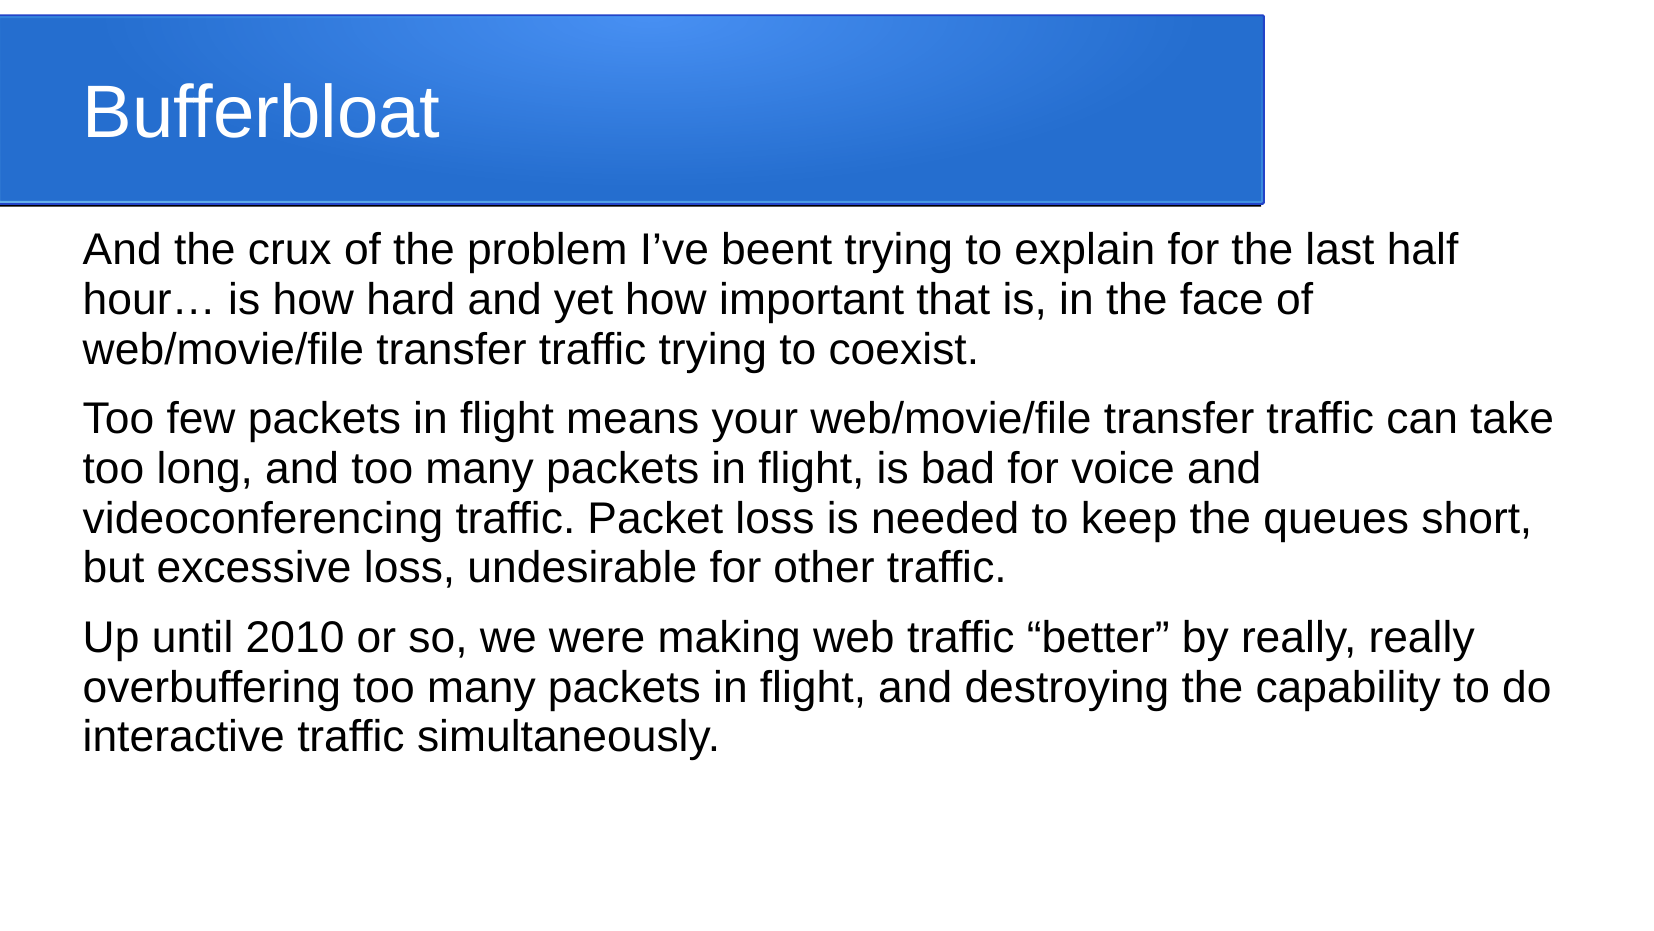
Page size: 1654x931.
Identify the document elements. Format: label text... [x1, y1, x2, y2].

title Bufferbloat [82, 35, 1235, 189]
list And the crux of the problem I’ve beent trying to explain for the last half hour… is how hard and yet how important that is, in the face of web/movie/file transfer traffic trying to coexist. Too few packets in flight means your web/movie/file transfer traffic can take too long, and too many packets in flight, is bad for voice and videoconferencing traffic. Packet loss is needed to keep the queues short, but excessive loss, undesirable for other traffic. Up until 2010 or so, we were making web traffic “better” by really, really overbuffering too many packets in flight, and destroying the capability to do interactive traffic simultaneously. [82, 224, 1571, 764]
